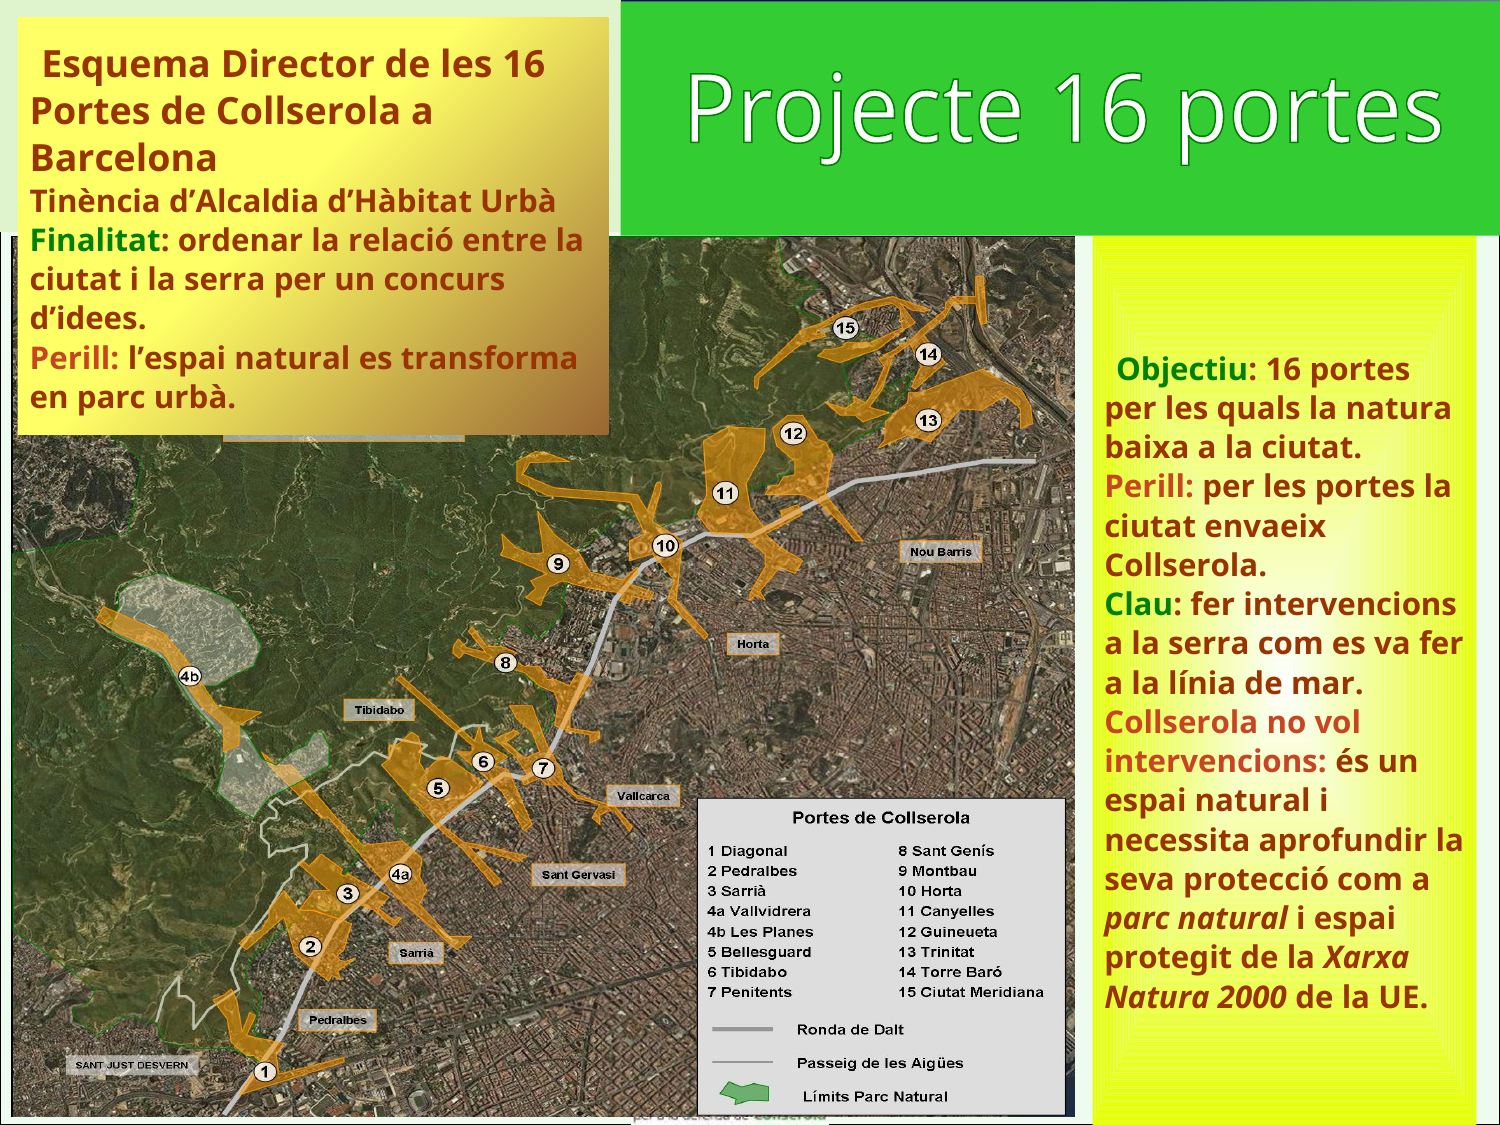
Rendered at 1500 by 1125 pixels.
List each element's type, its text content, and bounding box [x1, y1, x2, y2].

text_box Projecte 16 portes [904, 89, 940, 144]
text_box [620, 1, 1500, 236]
text_box Projecte 16 portes [1181, 89, 1224, 166]
title Esquema Director de les 16 Portes de Collserola a Barcelona Tinència d’Alcaldia d’Hàbitat Urbà Finalitat: ordenar la relació entre la ciutat i la serra per un concurs d’idees. Perill: l’espai natural es transforma en parc urbà. [17, 17, 609, 435]
text_box Projecte 16 portes [979, 89, 1021, 144]
text_box Projecte 16 portes [1104, 72, 1147, 144]
text_box Objectiu: 16 portes per les quals la natura baixa a la ciutat. Perill: per les portes la ciutat envaeix Collserola. Clau: fer intervencions a la serra com es va fer a la línia de mar. Collserola no vol intervencions: és un espai natural i necessita aprofundir la seva protecció com a parc natural i espai protegit de la Xarxa Natura 2000 de la UE. [1092, 237, 1477, 1125]
text_box Projecte 16 portes [743, 89, 772, 143]
text_box Projecte 16 portes [1055, 73, 1080, 143]
picture [11, 236, 1500, 1125]
text_box Projecte 16 portes [776, 89, 821, 144]
text_box Projecte 16 portes [1290, 89, 1319, 143]
text_box Projecte 16 portes [820, 90, 842, 166]
text_box Projecte 16 portes [853, 89, 895, 144]
text_box Projecte 16 portes [943, 79, 973, 144]
text_box Projecte 16 portes [1406, 89, 1441, 144]
text_box Projecte 16 portes [690, 73, 732, 143]
text_box Projecte 16 portes [1320, 79, 1350, 144]
text_box Projecte 16 portes [1233, 89, 1278, 144]
text_box Projecte 16 portes [1356, 89, 1398, 144]
